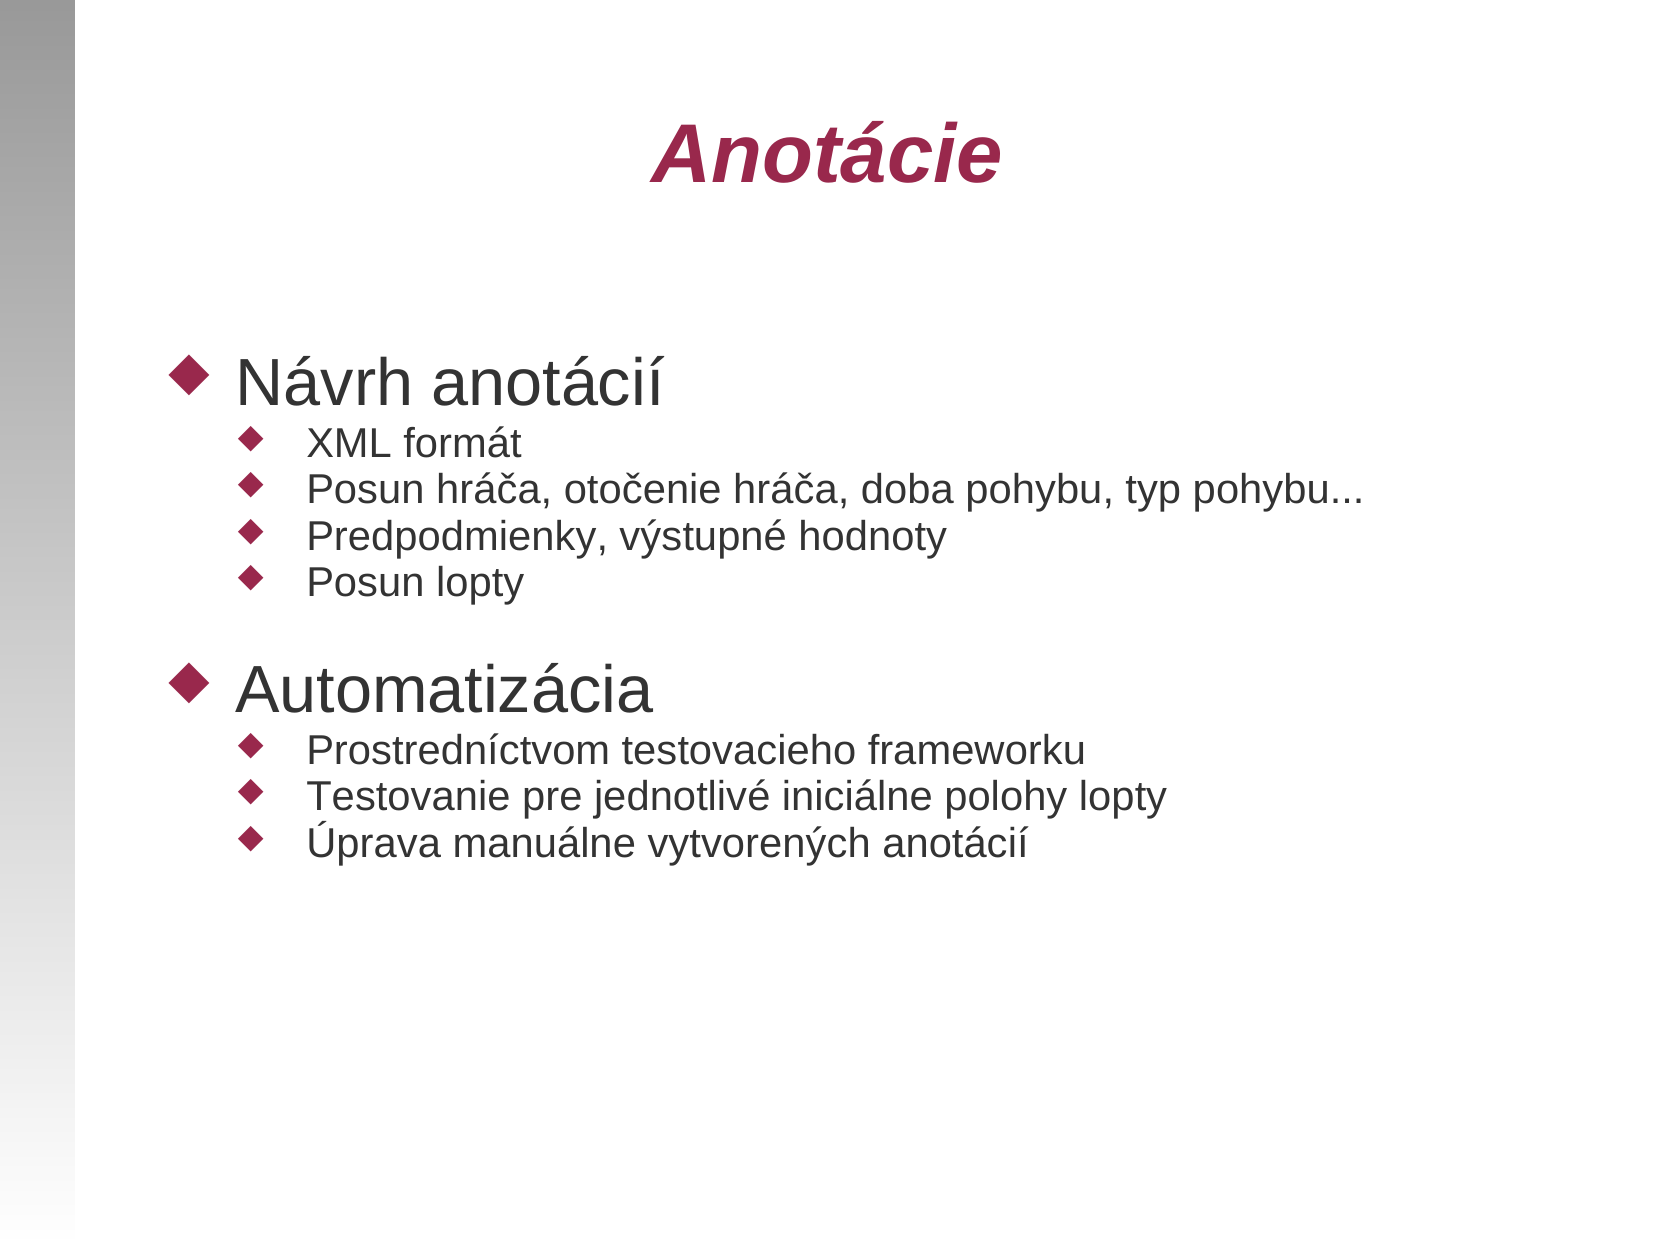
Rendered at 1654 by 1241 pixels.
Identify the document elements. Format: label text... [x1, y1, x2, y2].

title Anotácie [121, 57, 1534, 250]
list Návrh anotácií XML formát Posun hráča, otočenie hráča, doba pohybu, typ pohybu... Predpodmienky, výstupné hodnoty Posun lopty Automatizácia Prostredníctvom testovacieho frameworku Testovanie pre jednotlivé iniciálne polohy lopty Úprava manuálne vytvorených anotácií [152, 344, 1534, 1112]
